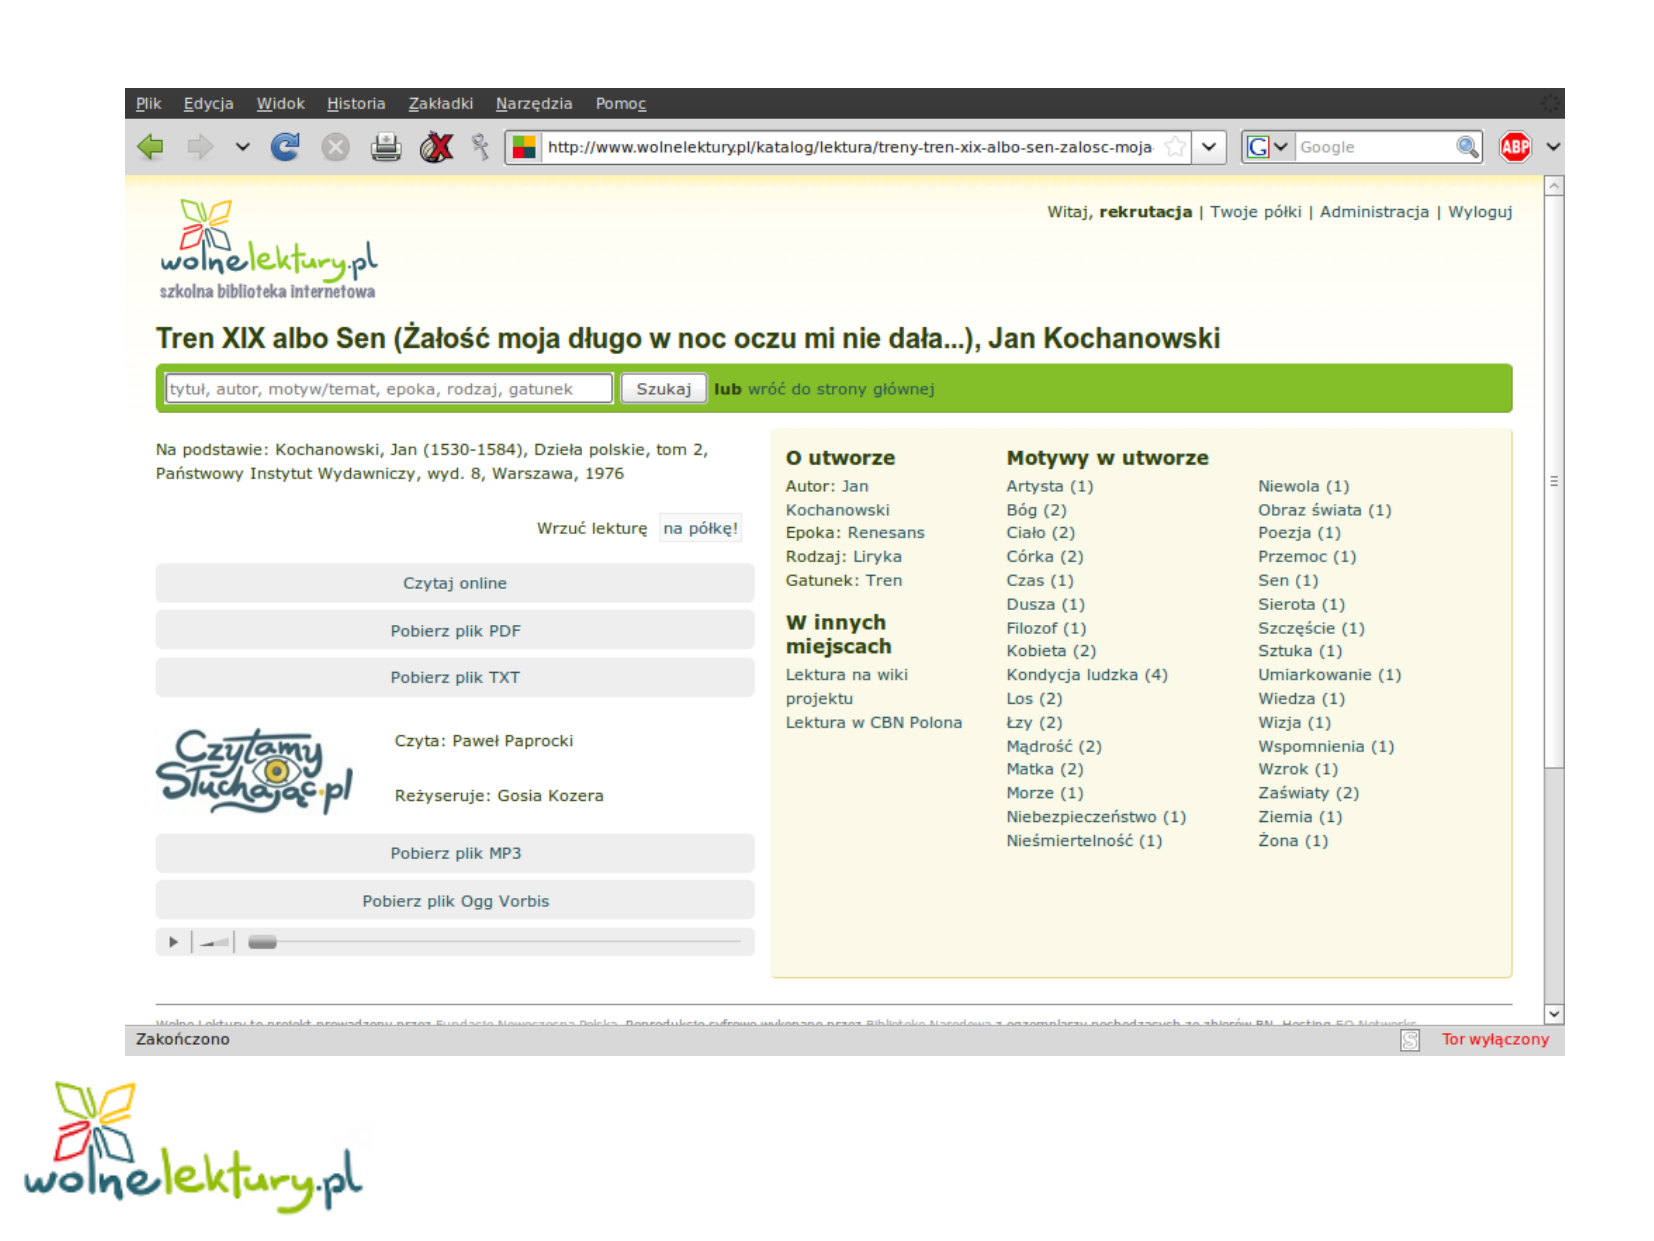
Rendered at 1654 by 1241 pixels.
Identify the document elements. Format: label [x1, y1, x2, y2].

picture [4, 88, 1565, 1241]
